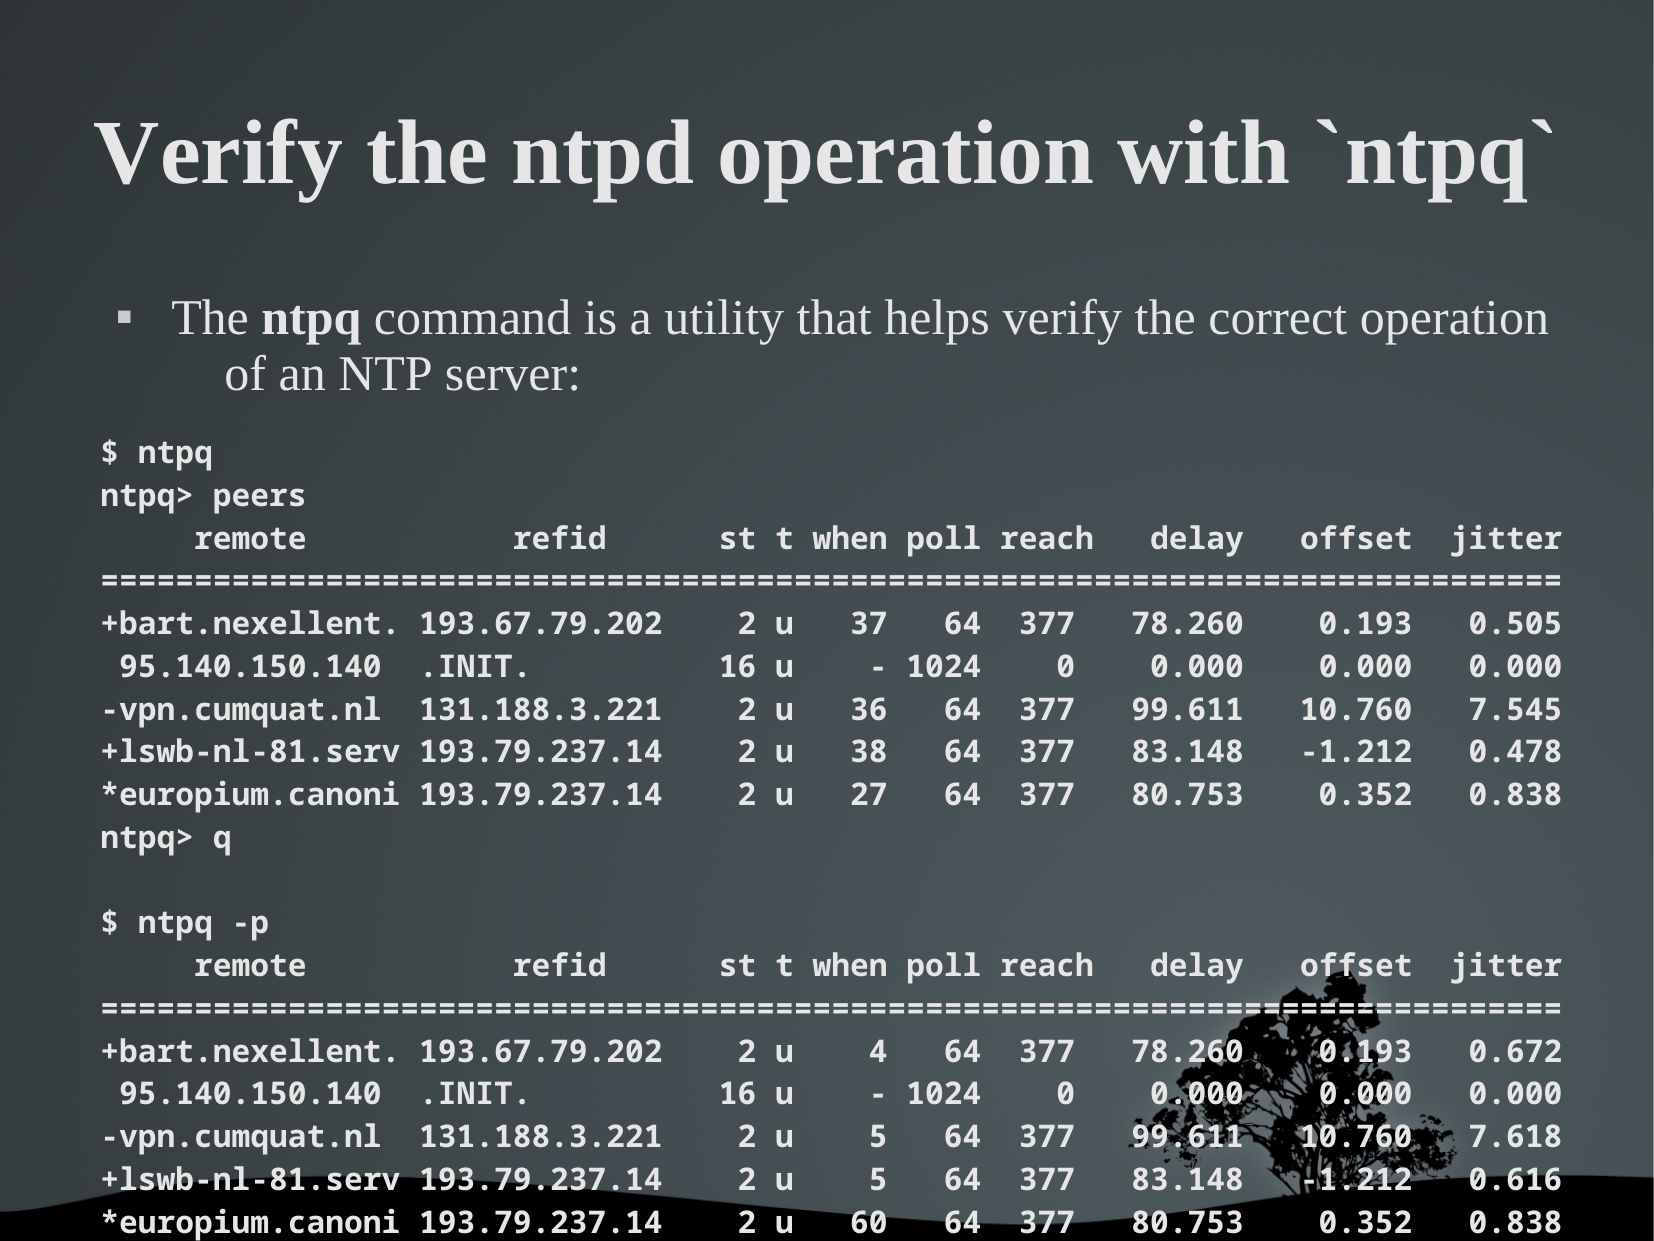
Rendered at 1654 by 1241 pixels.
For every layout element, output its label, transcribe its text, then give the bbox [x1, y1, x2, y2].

picture [0, 0, 1654, 1241]
title Verify the ntpd operation with `ntpq` [82, 33, 1571, 273]
list The ntpq command is a utility that helps verify the correct operation of an NTP server: $ ntpq ntpq> peers remote refid st t when poll reach delay offset jitter ============================================================================== +bart.nexellent. 193.67.79.202 2 u 37 64 377 78.260 0.193 0.505 95.140.150.140 .INIT. 16 u - 1024 0 0.000 0.000 0.000 -vpn.cumquat.nl 131.188.3.221 2 u 36 64 377 99.611 10.760 7.545 +lswb-nl-81.serv 193.79.237.14 2 u 38 64 377 83.148 -1.212 0.478 *europium.canoni 193.79.237.14 2 u 27 64 377 80.753 0.352 0.838 ntpq> q $ ntpq -p remote refid st t when poll reach delay offset jitter ============================================================================== +bart.nexellent. 193.67.79.202 2 u 4 64 377 78.260 0.193 0.672 95.140.150.140 .INIT. 16 u - 1024 0 0.000 0.000 0.000 -vpn.cumquat.nl 131.188.3.221 2 u 5 64 377 99.611 10.760 7.618 +lswb-nl-81.serv 193.79.237.14 2 u 5 64 377 83.148 -1.212 0.616 *europium.canoni 193.79.237.14 2 u 60 64 377 80.753 0.352 0.838 [82, 290, 1571, 1156]
picture [200, 1219, 207, 1230]
